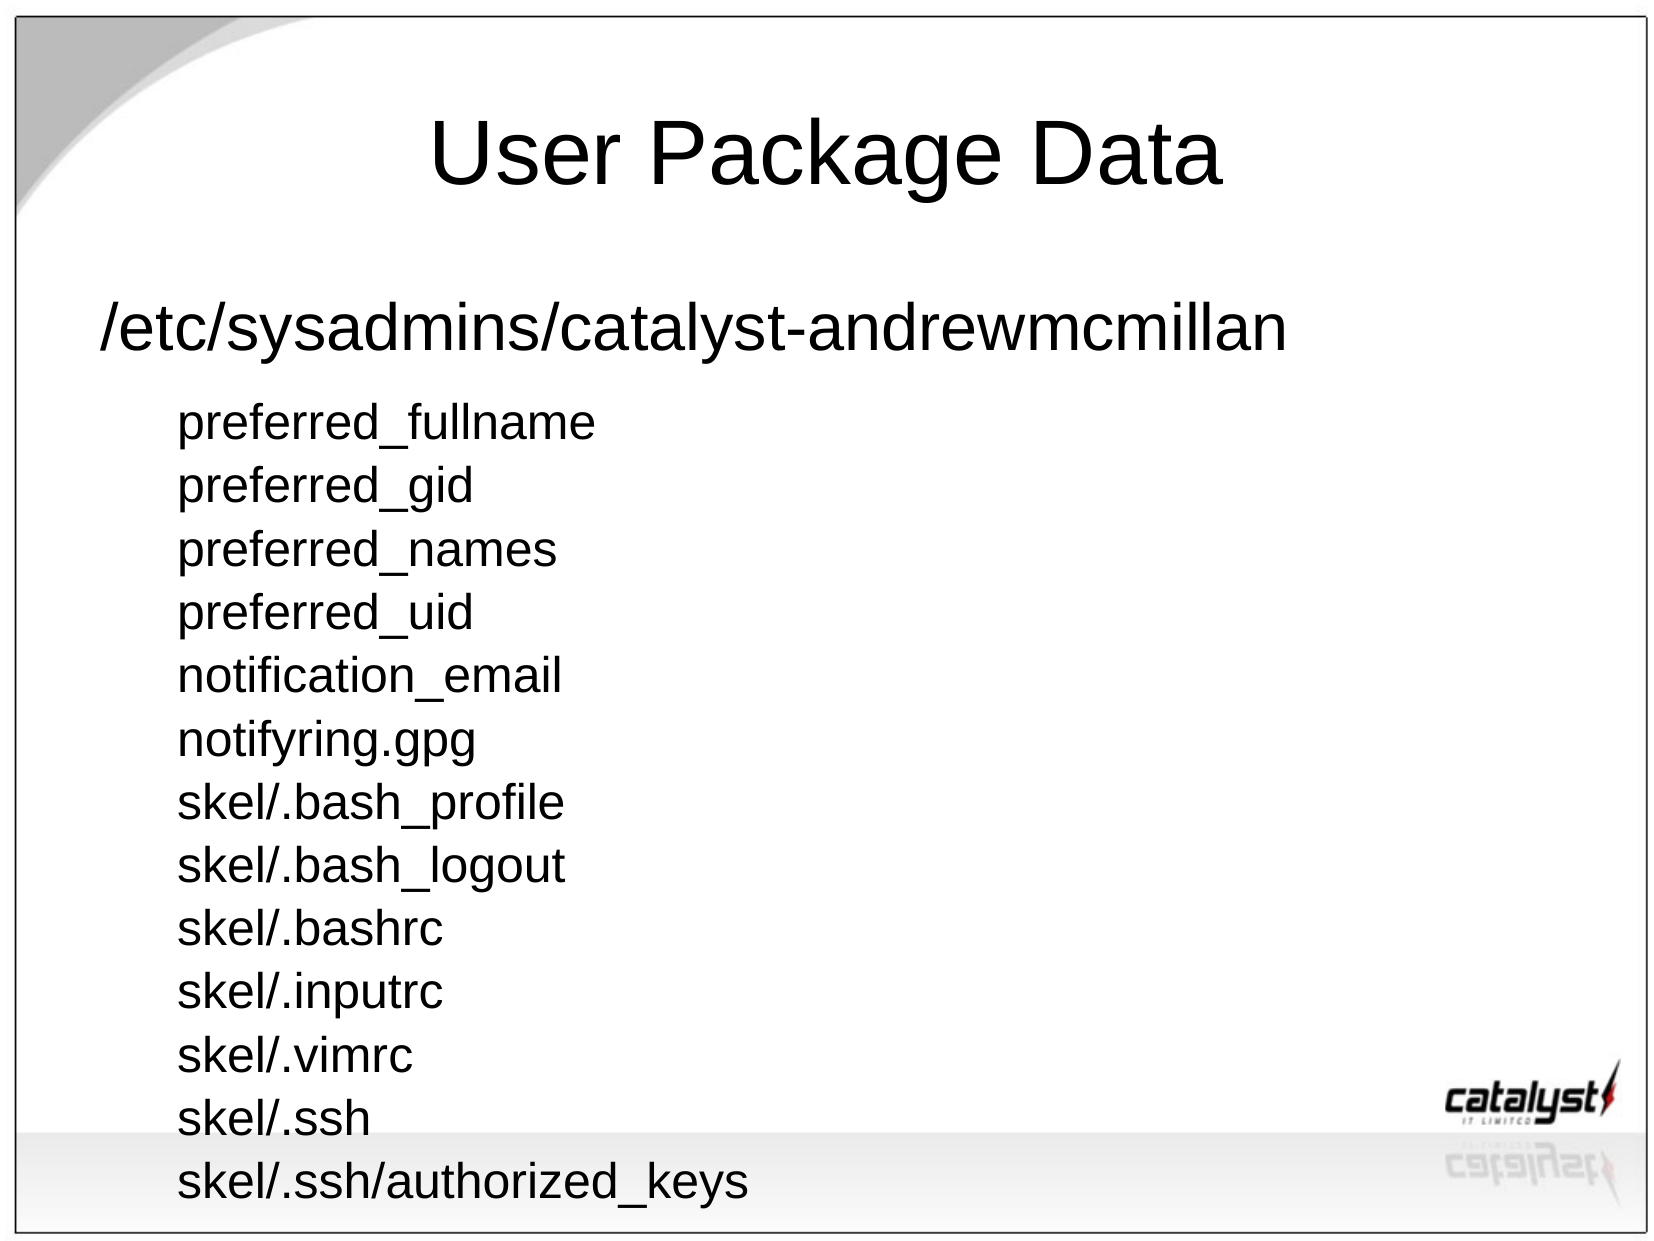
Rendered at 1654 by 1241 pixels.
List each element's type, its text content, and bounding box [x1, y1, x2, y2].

picture [4, 5, 1654, 1241]
list /etc/sysadmins/catalyst-andrewmcmillan preferred_fullname preferred_gid preferred_names preferred_uid notification_email notifyring.gpg skel/.bash_profile skel/.bash_logout skel/.bashrc skel/.inputrc skel/.vimrc skel/.ssh skel/.ssh/authorized_keys [82, 290, 1571, 1210]
title User Package Data [82, 56, 1571, 250]
